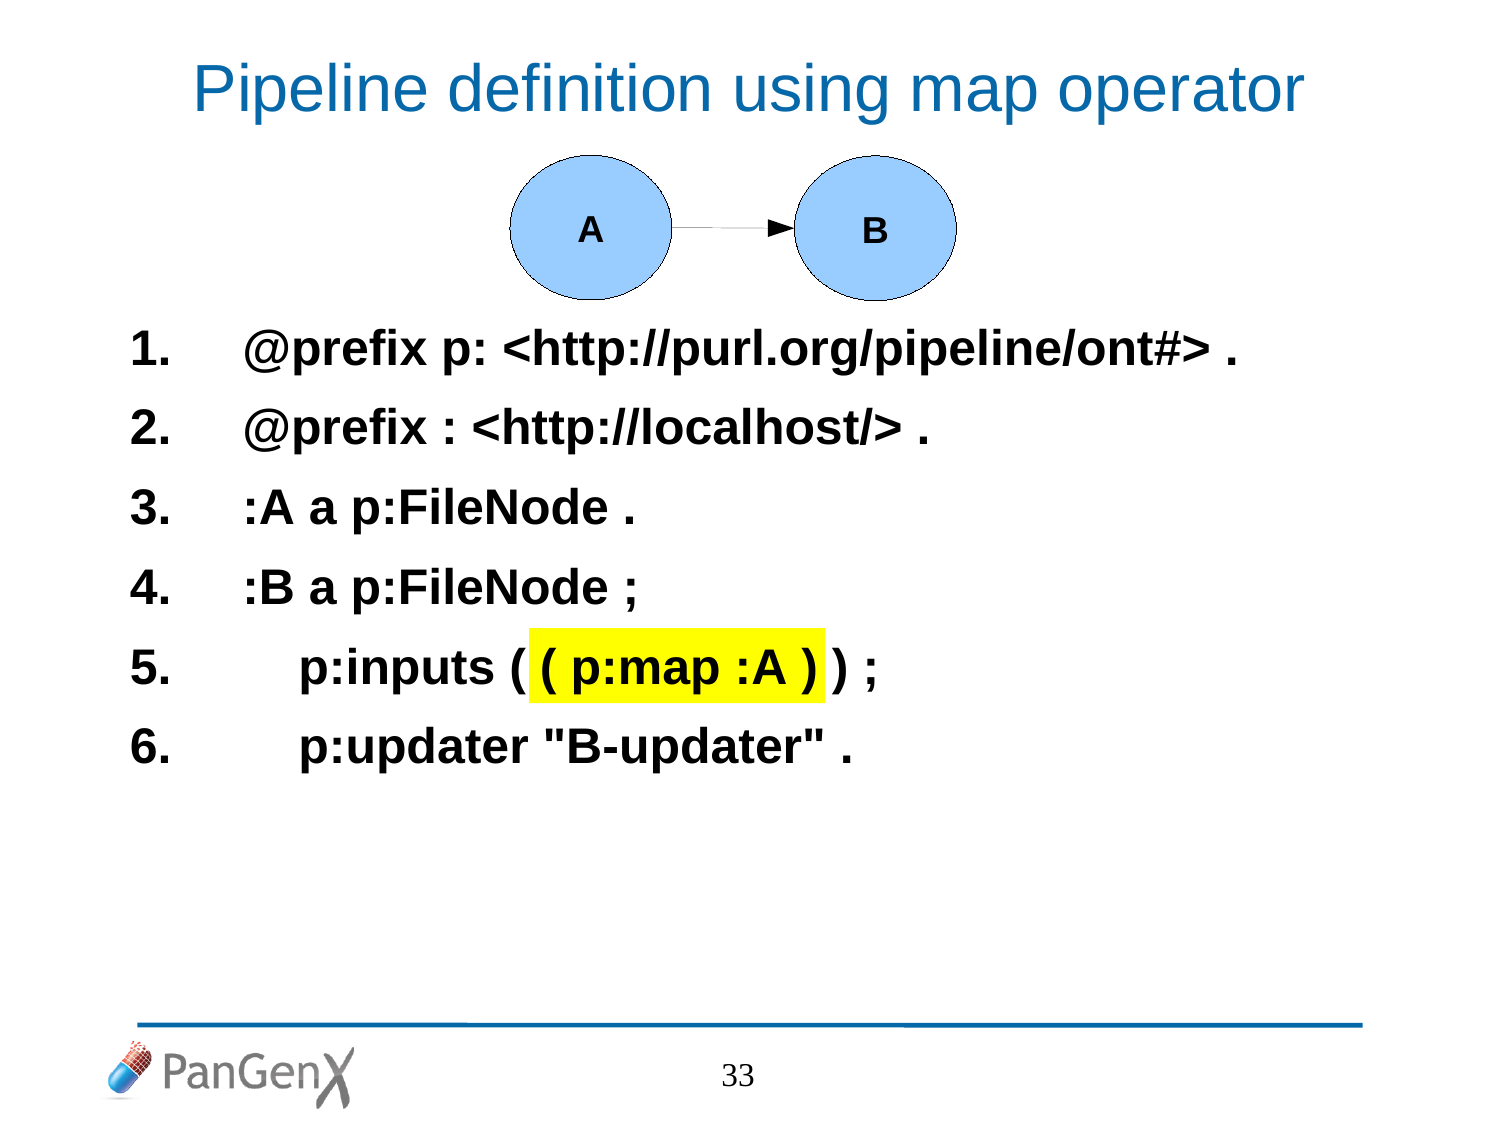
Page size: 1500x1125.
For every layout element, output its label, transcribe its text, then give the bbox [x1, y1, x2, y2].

text_box A [509, 155, 672, 300]
picture [89, 1041, 354, 1109]
text_box B [794, 155, 957, 301]
list @prefix p: <http://purl.org/pipeline/ont#> . @prefix : <http://localhost/> . :A a p:FileNode . :B a p:FileNode ; p:inputs ( ( p:map :A ) ) ; p:updater "B-updater" . [115, 299, 1387, 1036]
title Pipeline definition using map operator [0, 6, 1500, 149]
